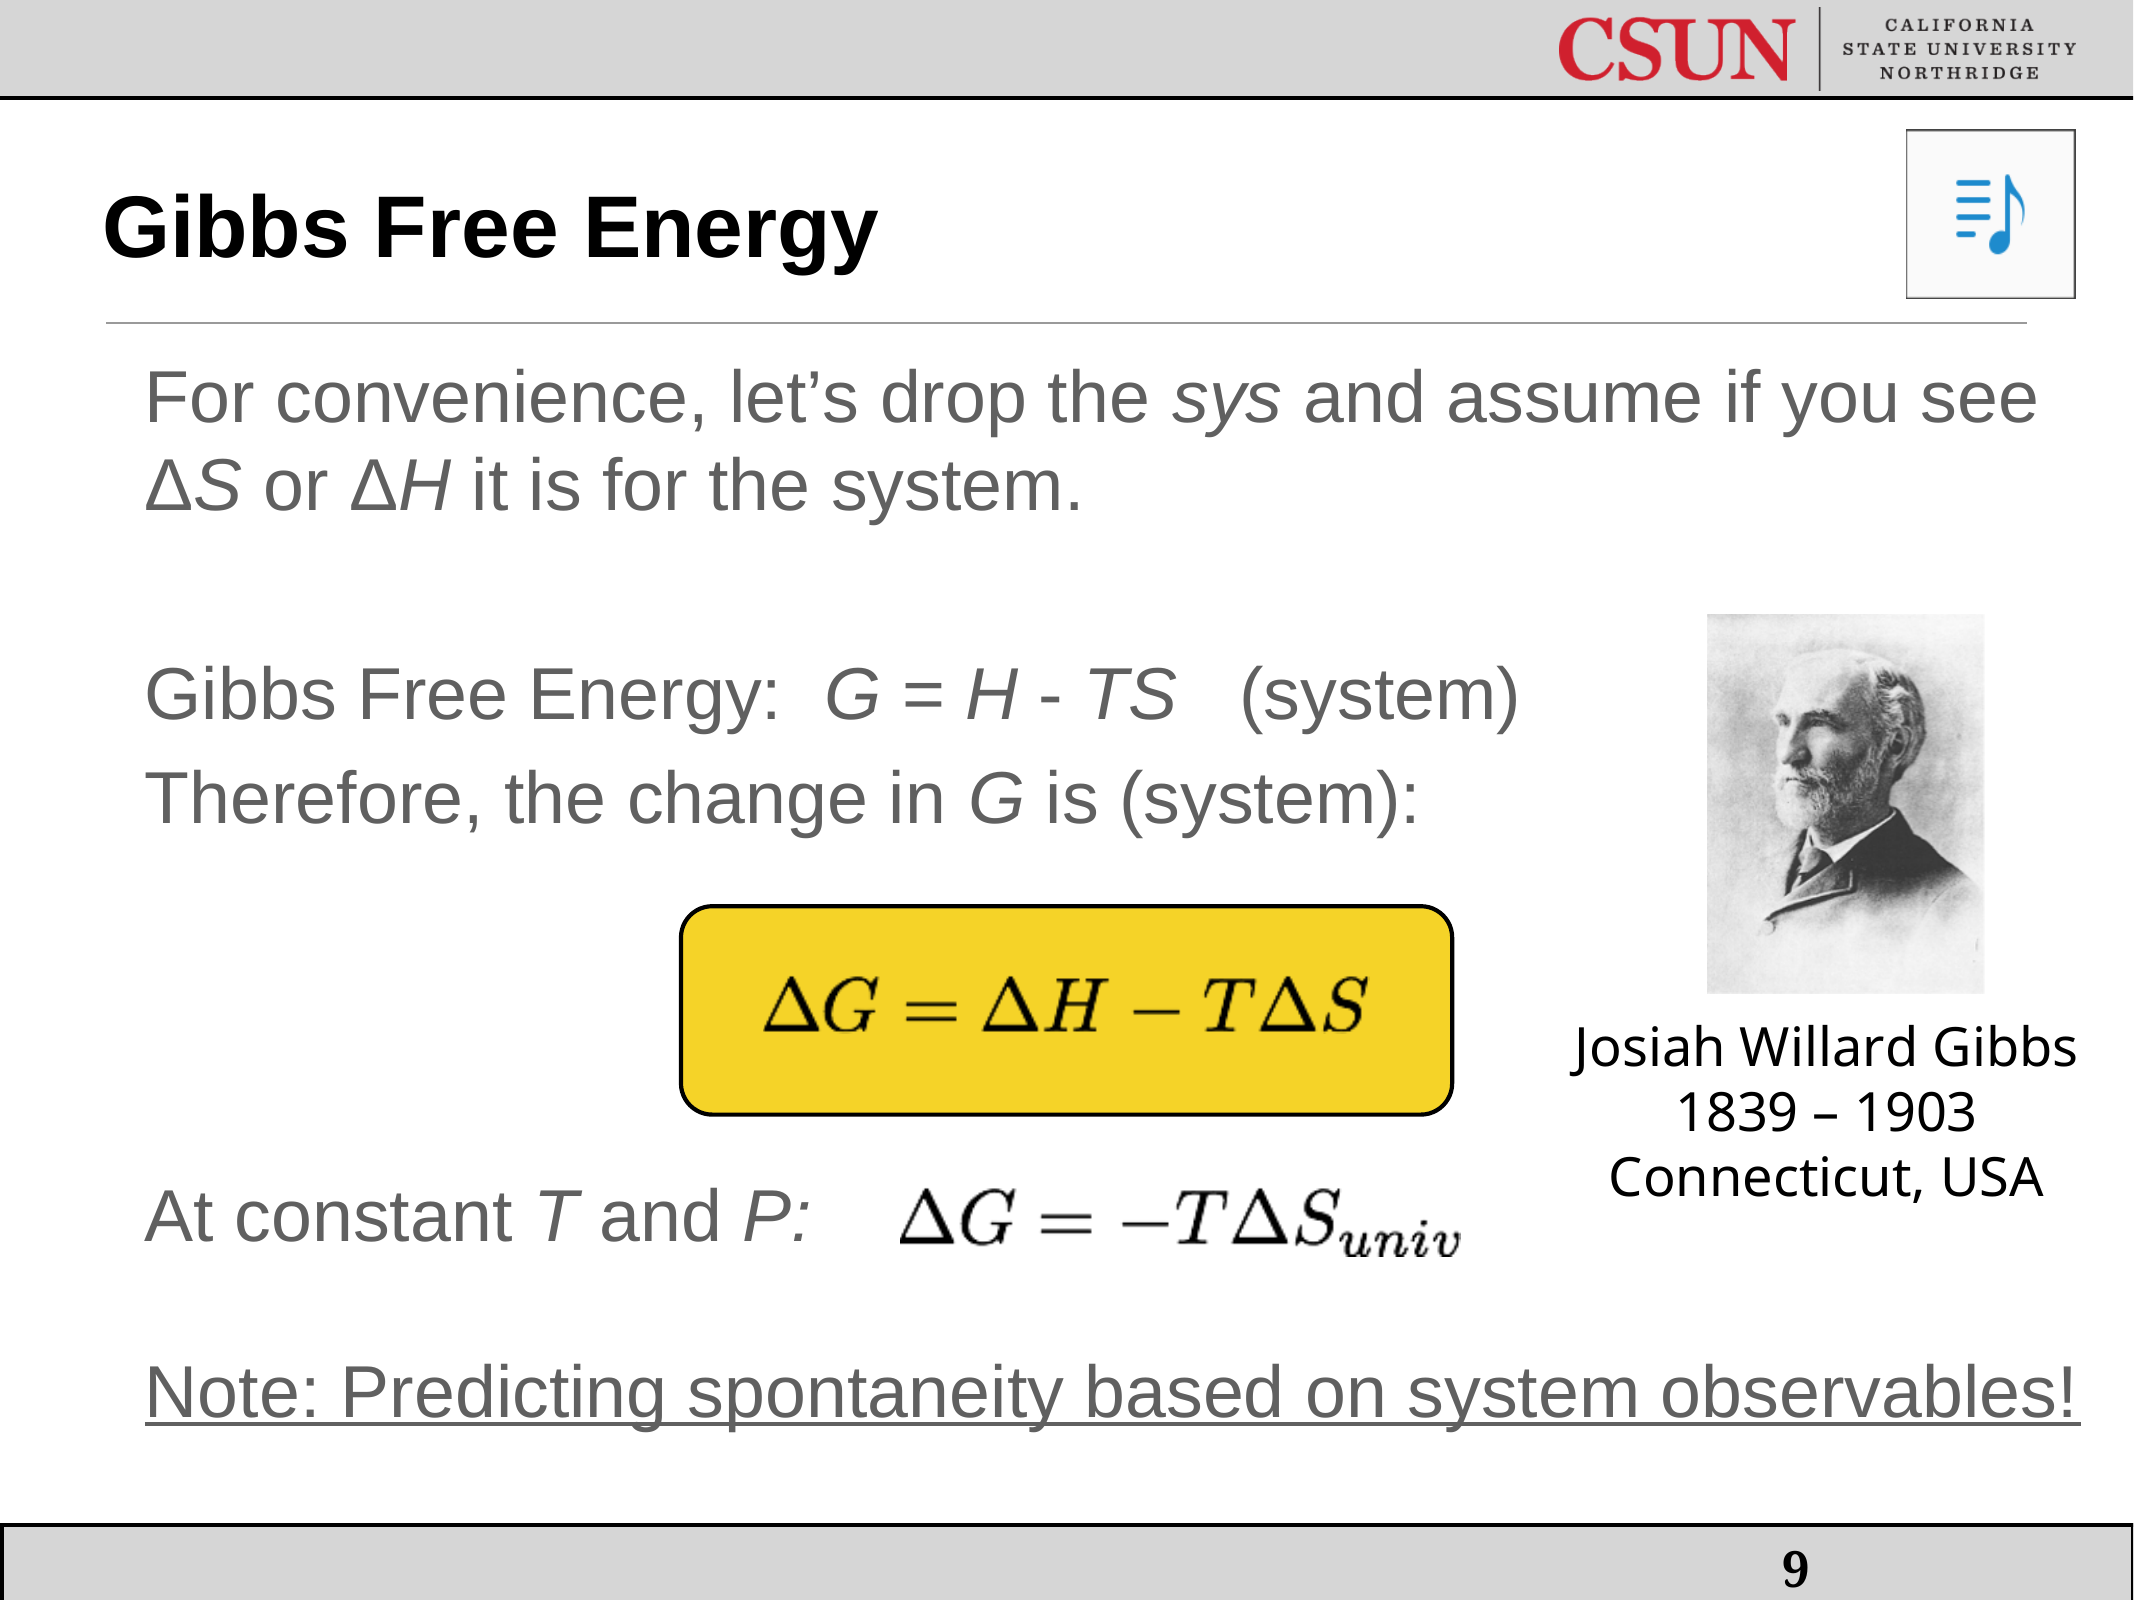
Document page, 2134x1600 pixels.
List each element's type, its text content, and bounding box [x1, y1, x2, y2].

picture [1559, 7, 2076, 91]
picture [763, 975, 1370, 1034]
picture [1707, 614, 1985, 994]
text_box Josiah Willard Gibbs 1839 – 1903 Connecticut, USA [1560, 1005, 2128, 1215]
title Gibbs Free Energy [93, 104, 2040, 284]
list For convenience, let’s drop the sys and assume if you see ΔS or ΔH it is for the system. Gibbs Free Energy: G = H - TS (system) Therefore, the change in G is (system): At constant T and P: Note: Predicting spontaneity based on system observables! [93, 340, 2116, 1509]
text_box [1905, 128, 2077, 301]
picture [900, 1187, 1461, 1257]
